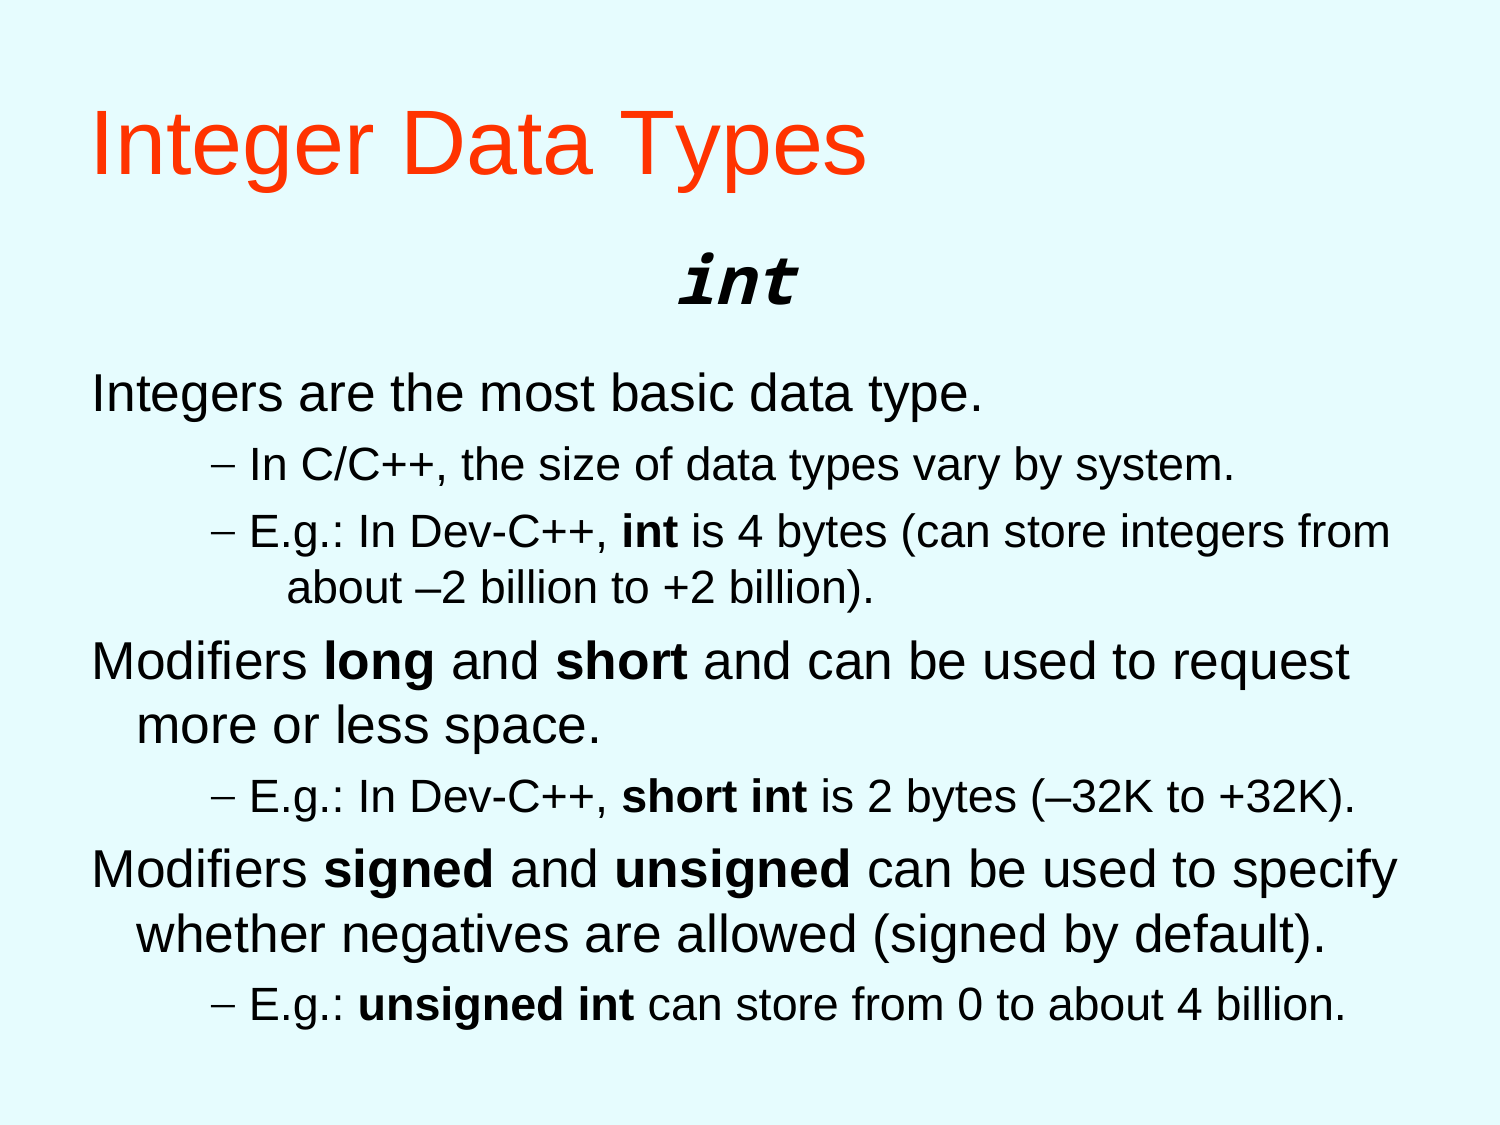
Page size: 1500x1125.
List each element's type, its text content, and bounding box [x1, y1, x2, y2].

title Integer Data Types [75, 45, 1423, 231]
list Integers are the most basic data type. In C/C++, the size of data types vary by system. E.g.: In Dev-C++, int is 4 bytes (can store integers from about –2 billion to +2 billion). Modifiers long and short and can be used to request more or less space. E.g.: In Dev-C++, short int is 2 bytes (–32K to +32K). Modifiers signed and unsigned can be used to specify whether negatives are allowed (signed by default). E.g.: unsigned int can store from 0 to about 4 billion. [76, 350, 1425, 1075]
text_box int [659, 230, 841, 342]
